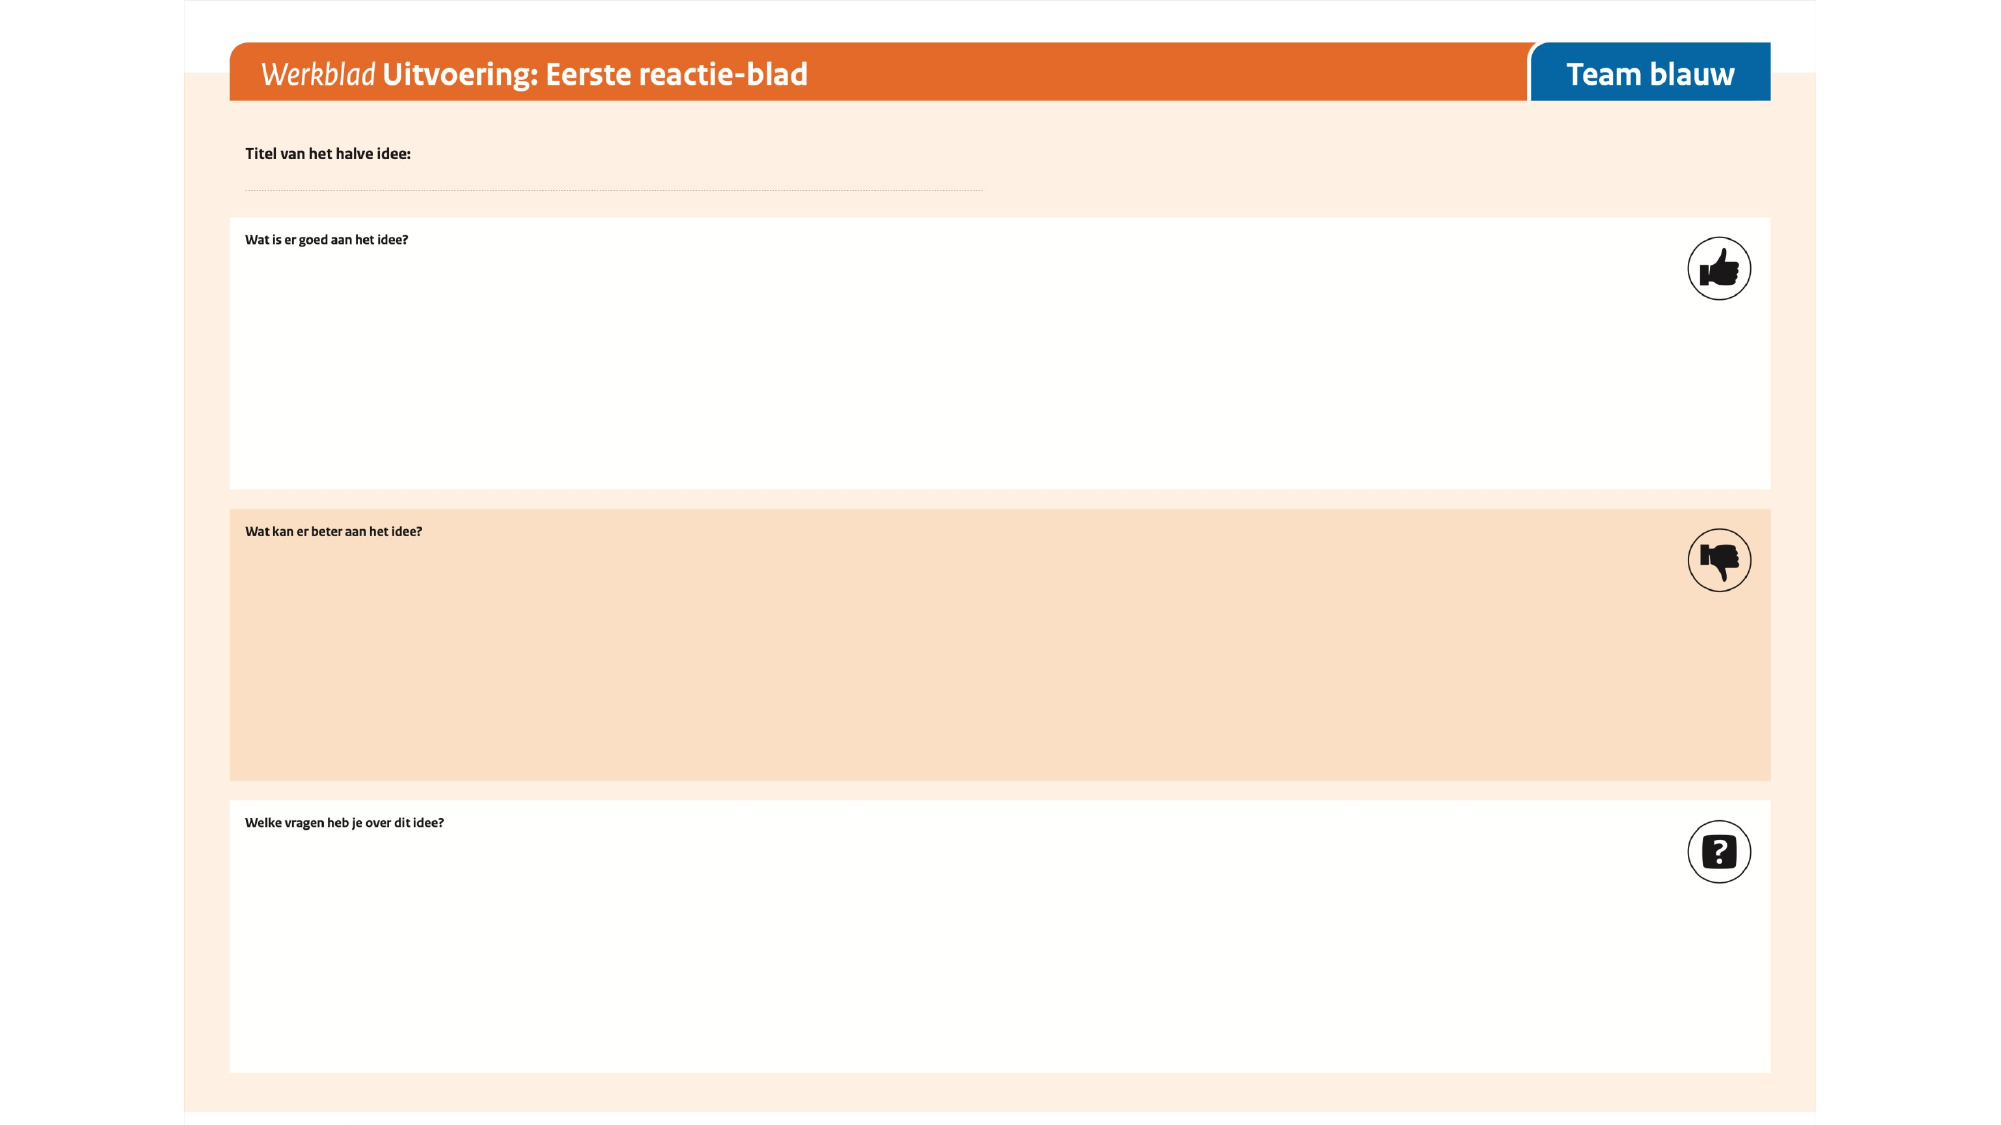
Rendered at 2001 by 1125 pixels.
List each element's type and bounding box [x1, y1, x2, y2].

picture [184, 0, 1816, 1125]
